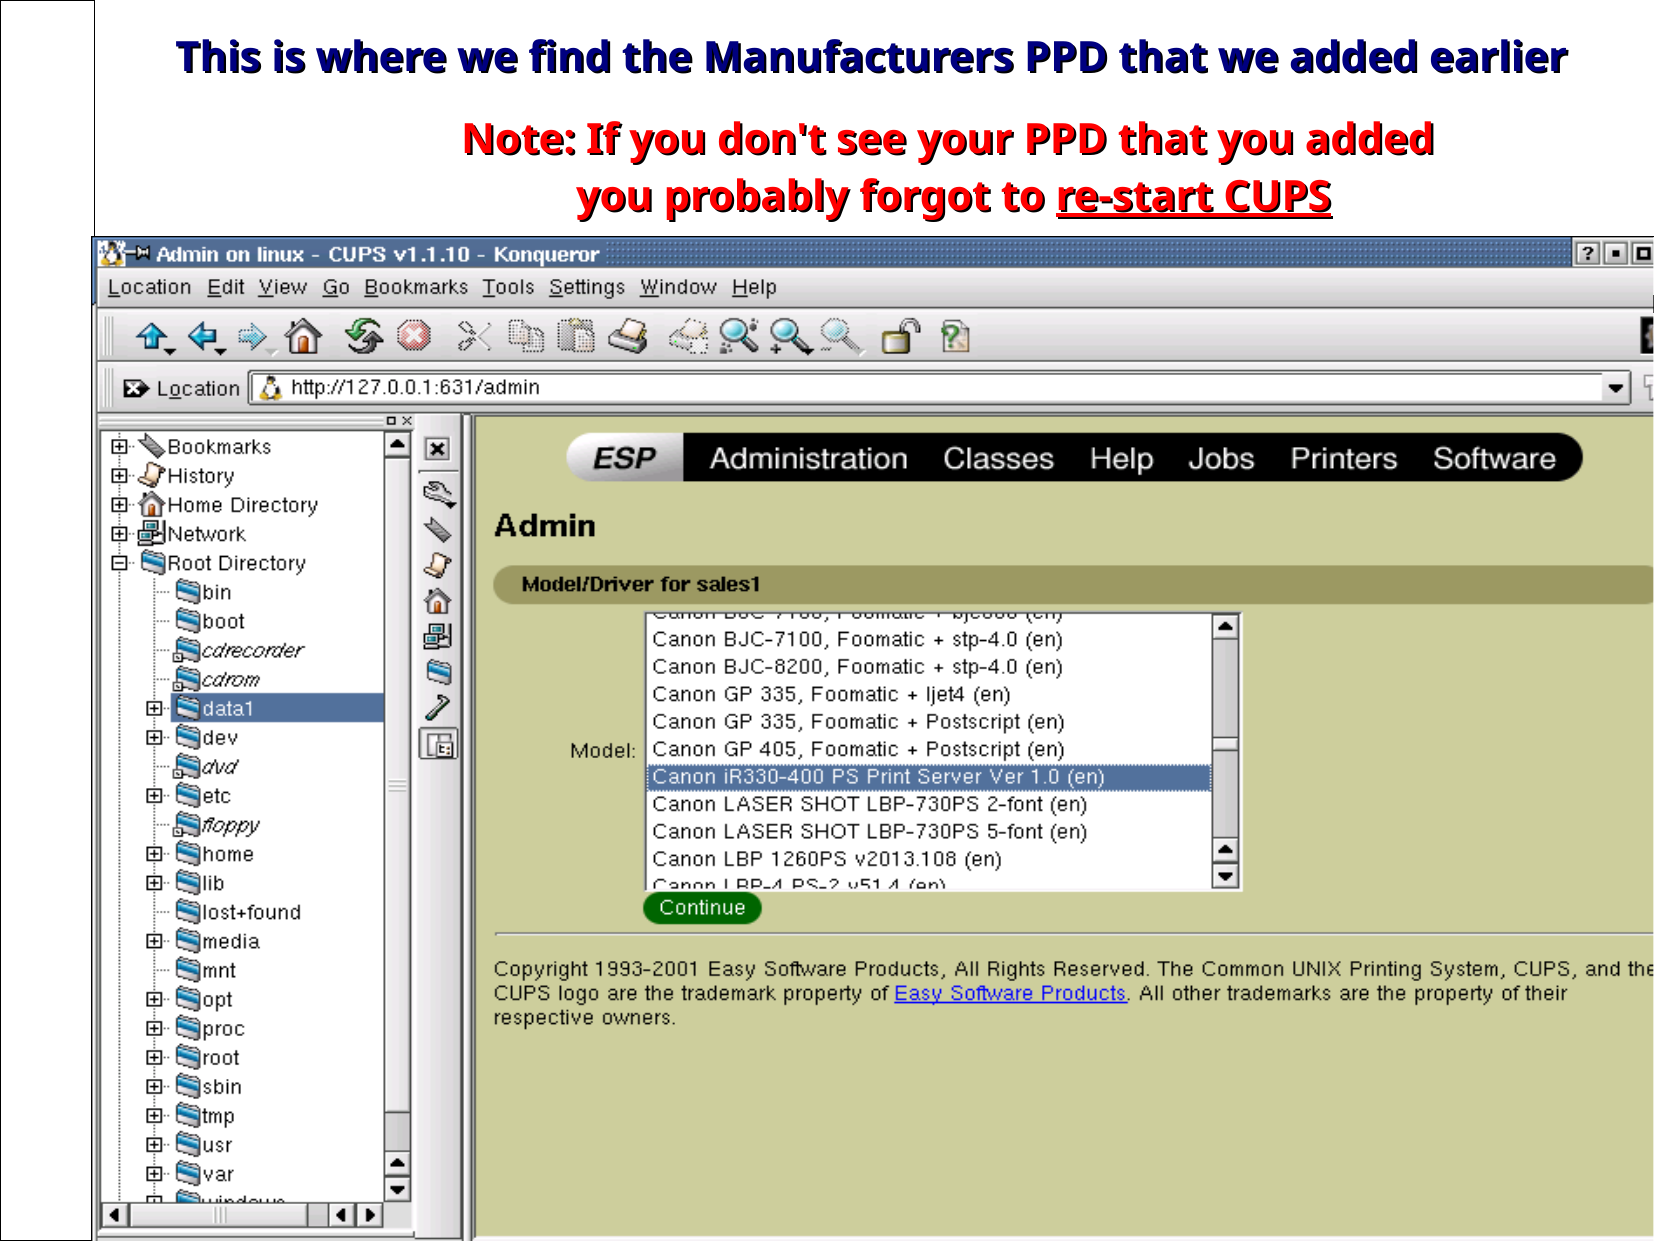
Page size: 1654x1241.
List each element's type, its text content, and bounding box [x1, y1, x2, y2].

picture [91, 236, 1654, 1241]
text_box Note: If you don't see your PPD that you added you probably forgot to re-start CUPS [311, 108, 1596, 223]
text_box This is where we find the Manufacturers PPD that we added earlier [129, 26, 1614, 101]
